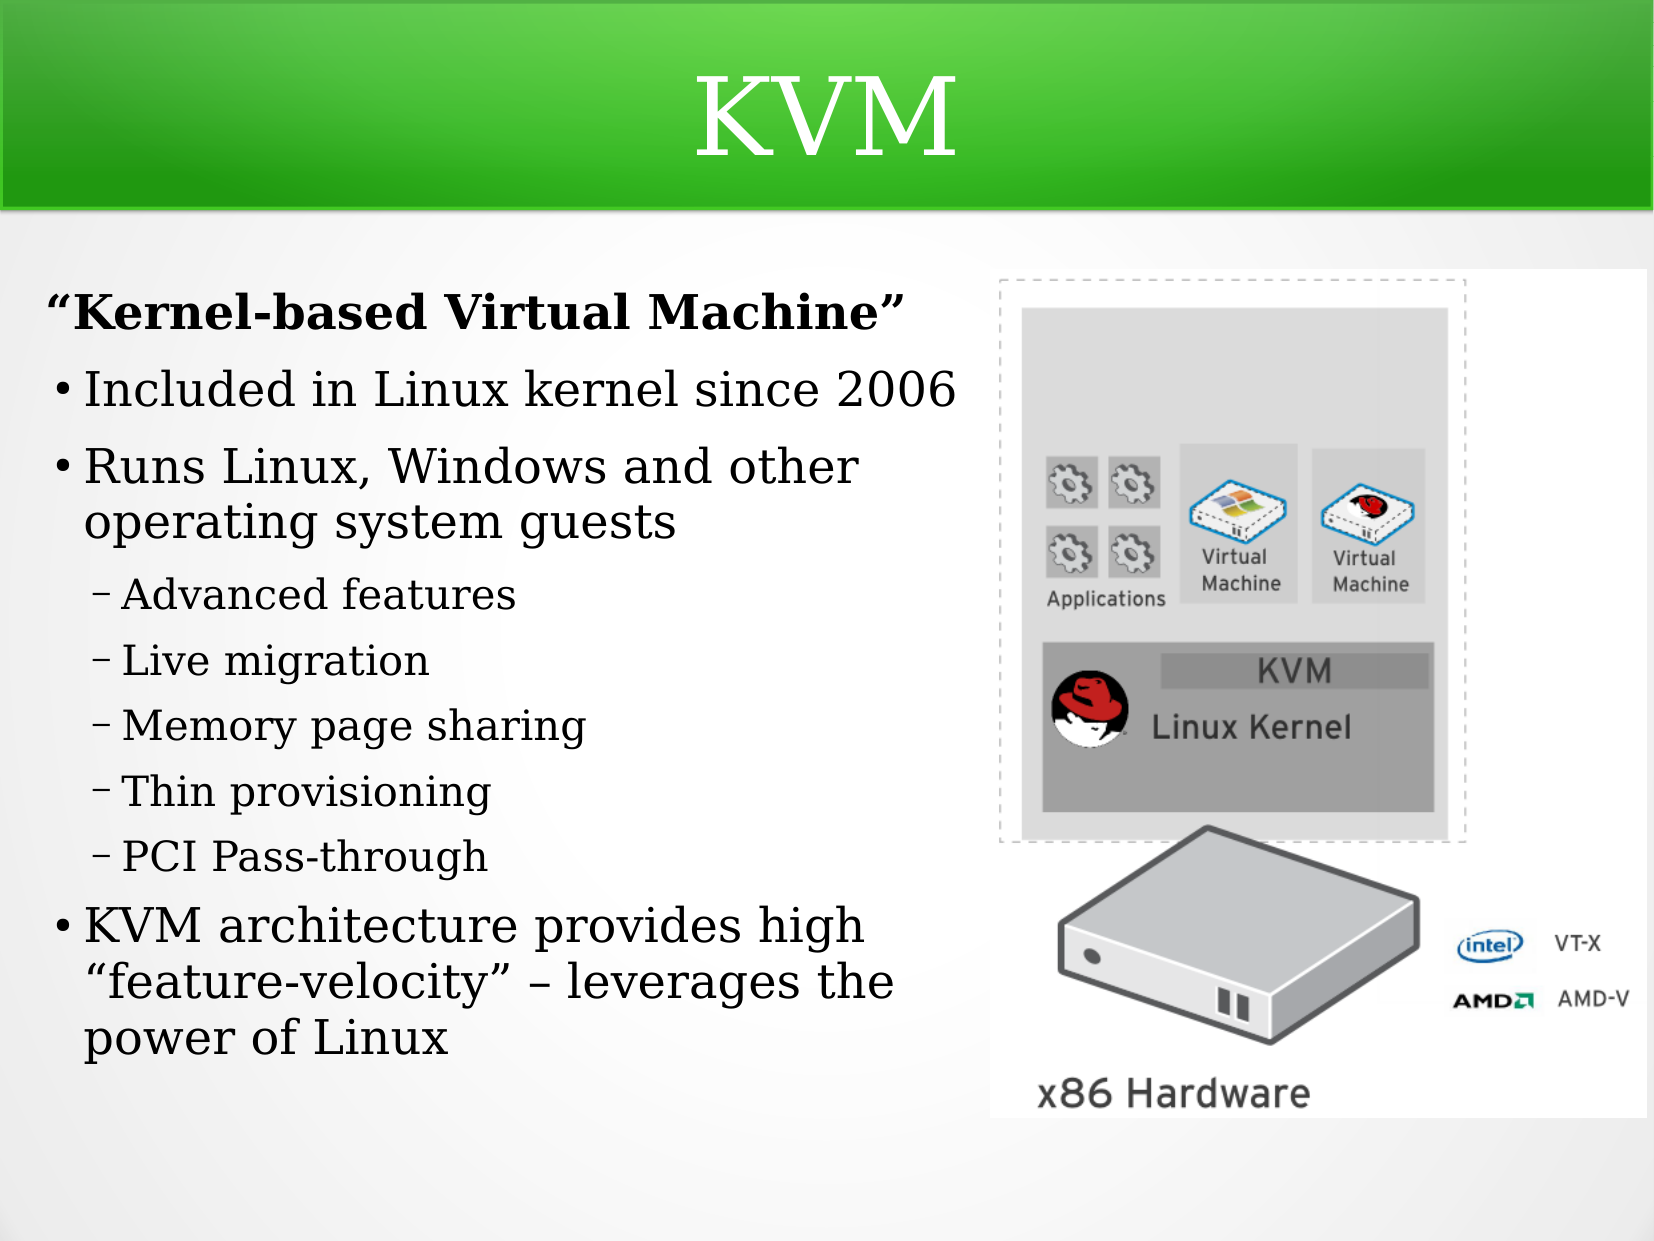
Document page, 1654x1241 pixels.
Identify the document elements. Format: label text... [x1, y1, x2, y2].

list “Kernel-based Virtual Machine” Included in Linux kernel since 2006 Runs Linux, Windows and other operating system guests Advanced features Live migration Memory page sharing Thin provisioning PCI Pass-through KVM architecture provides high “feature-velocity” – leverages the power of Linux [45, 284, 976, 1126]
title KVM [82, 47, 1571, 189]
picture [990, 269, 1647, 1118]
